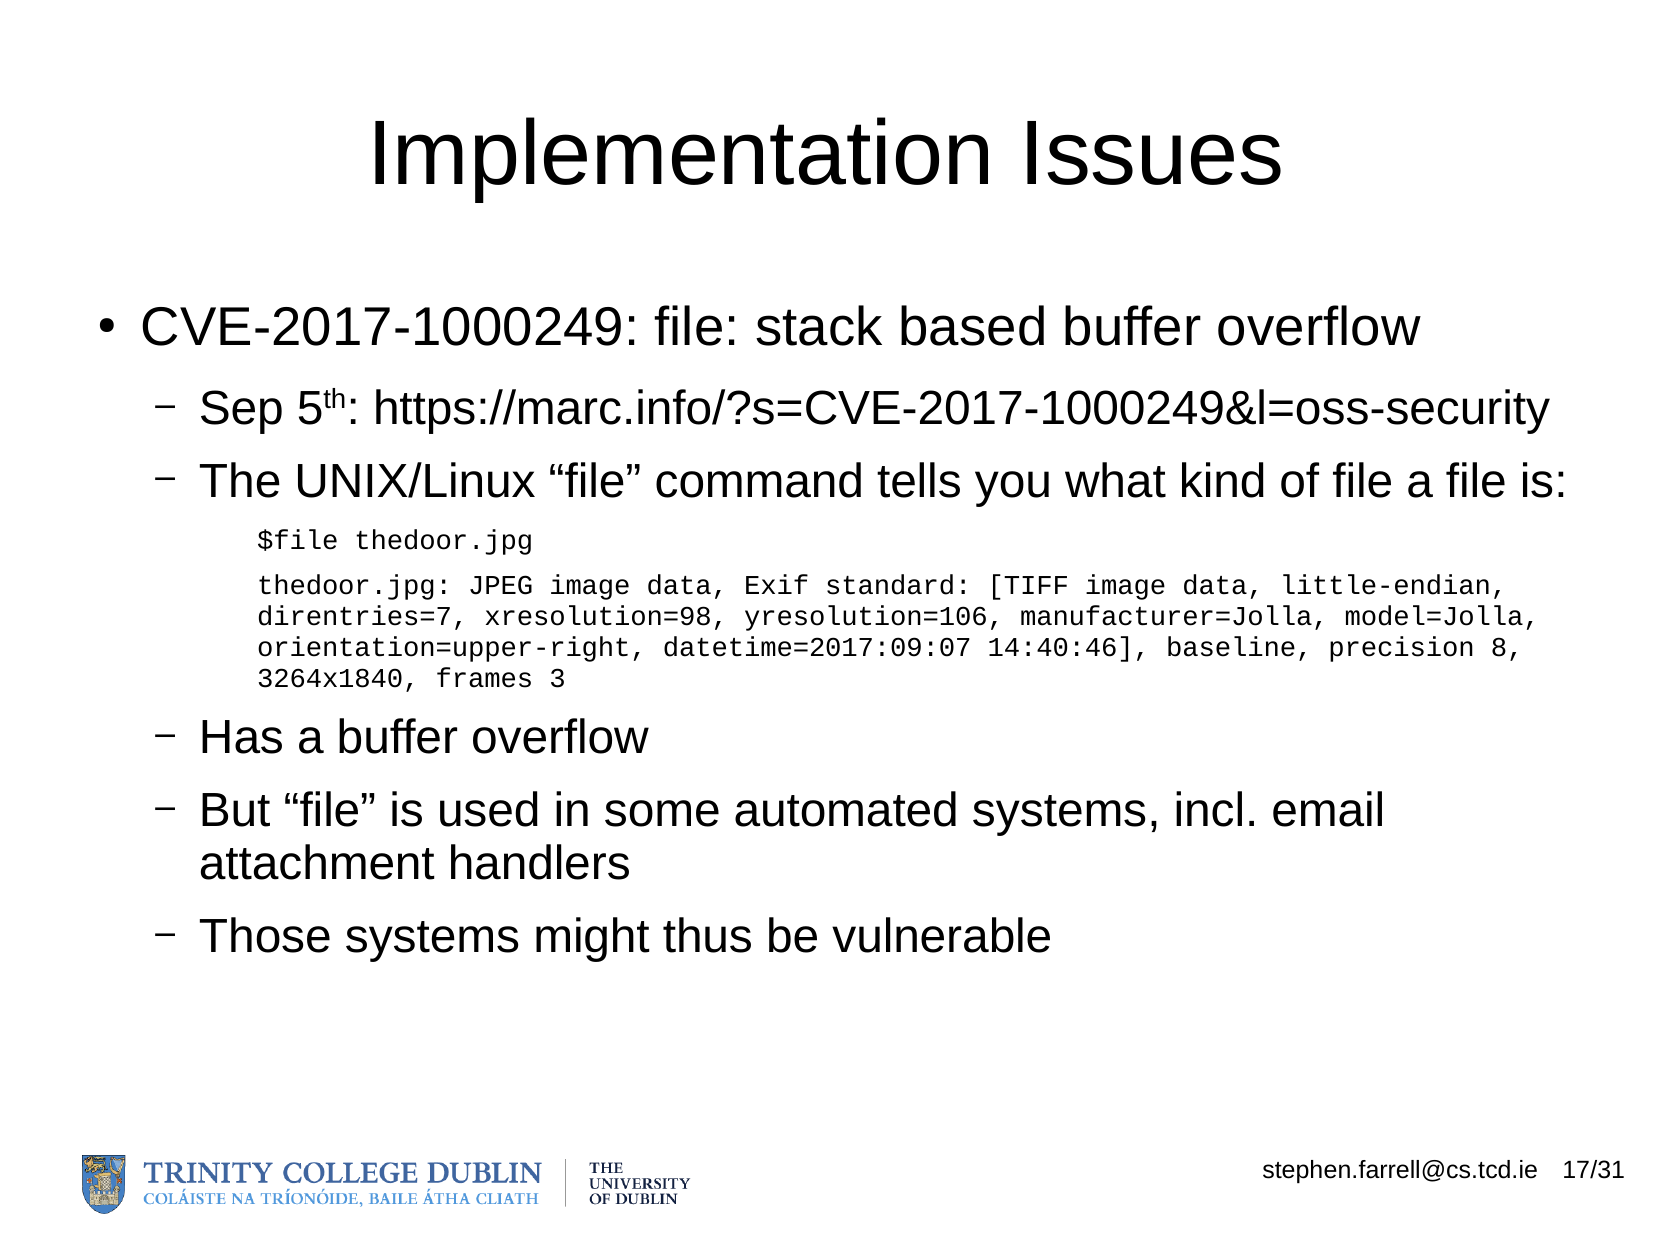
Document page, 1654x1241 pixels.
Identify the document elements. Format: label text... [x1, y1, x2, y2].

list CVE-2017-1000249: file: stack based buffer overflow Sep 5th: https://marc.info/?s=CVE-2017-1000249&l=oss-security The UNIX/Linux “file” command tells you what kind of file a file is: $file thedoor.jpg thedoor.jpg: JPEG image data, Exif standard: [TIFF image data, little-endian, direntries=7, xresolution=98, yresolution=106, manufacturer=Jolla, model=Jolla, orientation=upper-right, datetime=2017:09:07 14:40:46], baseline, precision 8, 3264x1840, frames 3 Has a buffer overflow But “file” is used in some automated systems, incl. email attachment handlers Those systems might thus be vulnerable [82, 296, 1571, 1016]
picture [82, 1155, 694, 1214]
title Implementation Issues [82, 49, 1571, 257]
